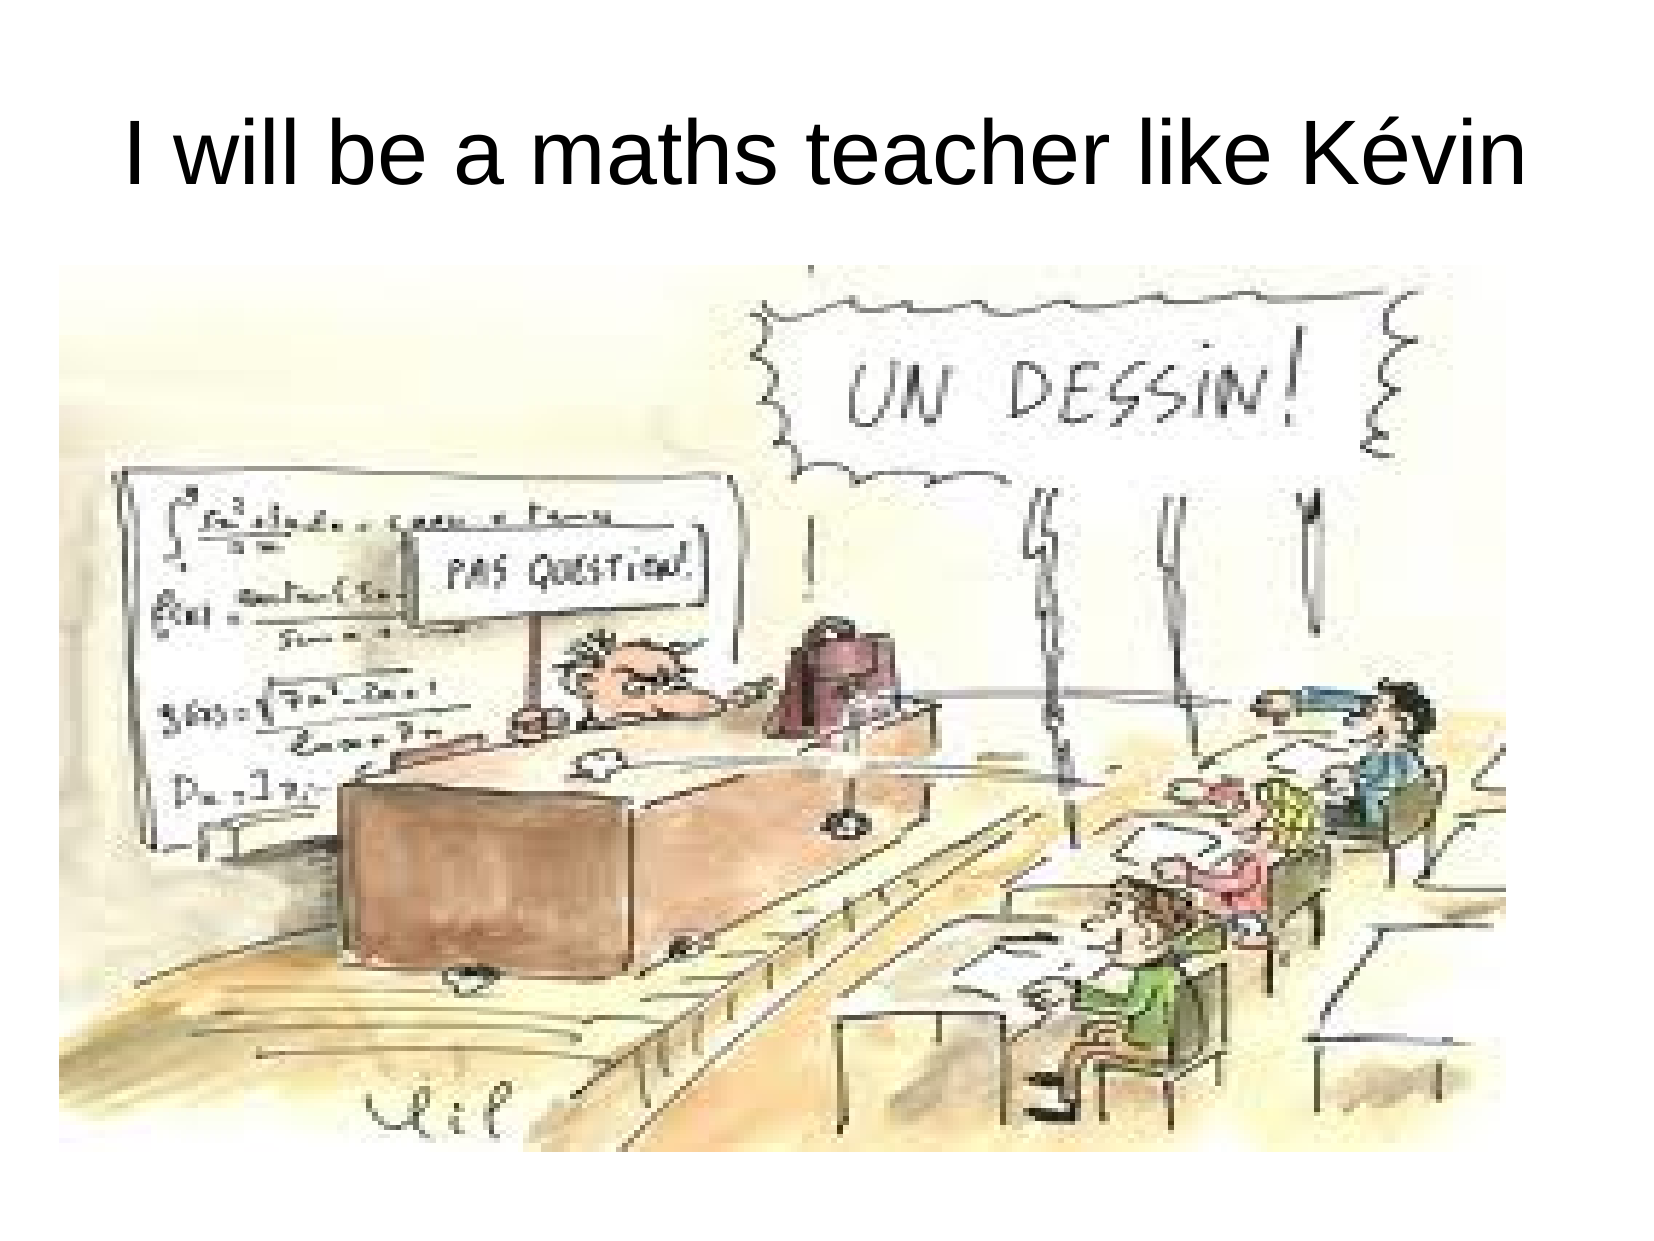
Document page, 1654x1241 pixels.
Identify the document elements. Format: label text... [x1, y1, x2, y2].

picture [59, 265, 1506, 1152]
title I will be a maths teacher like Kévin [82, 49, 1571, 257]
